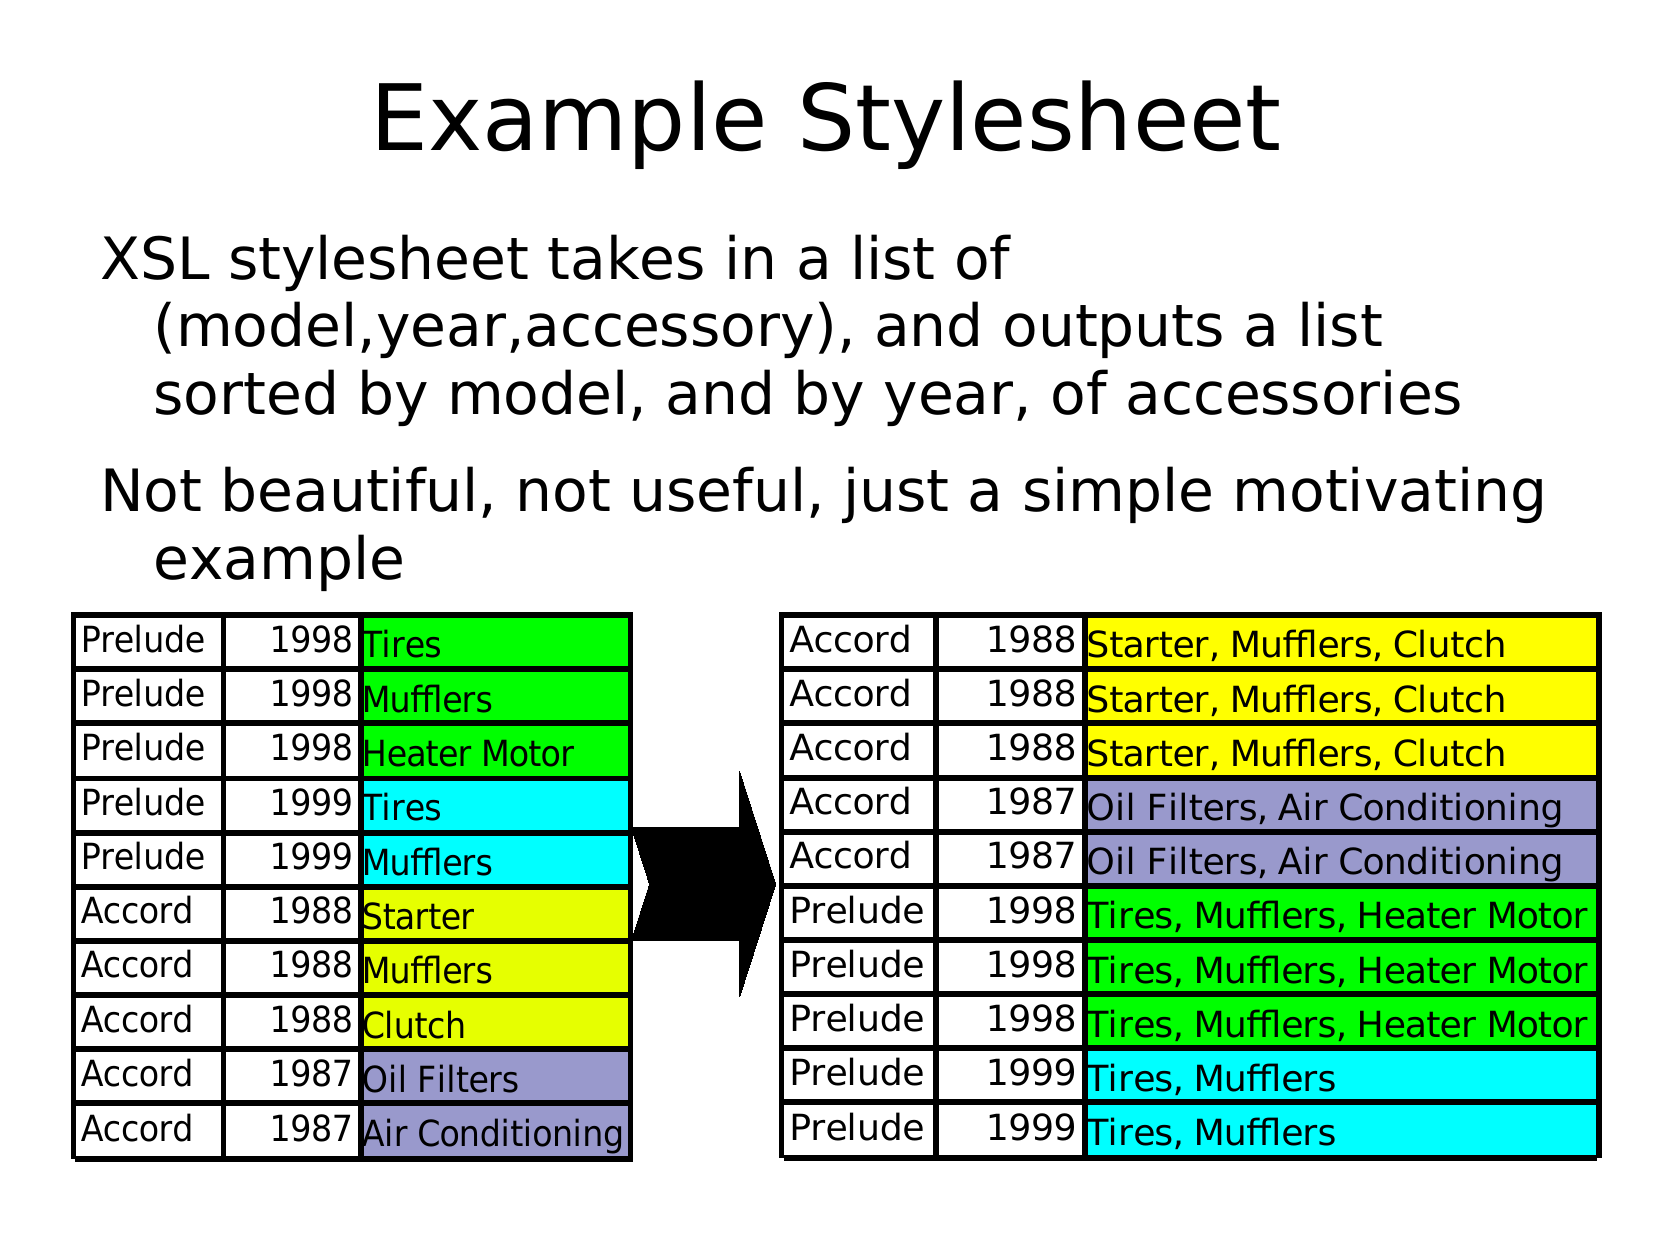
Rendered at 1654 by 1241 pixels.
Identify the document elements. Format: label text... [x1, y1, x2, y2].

text_box [631, 771, 776, 997]
chart [772, 515, 1654, 1162]
text_box [862, 300, 1613, 515]
list XSL stylesheet takes in a list of (model,year,accessory), and outputs a list sorted by model, and by year, of accessories Not beautiful, not useful, just a simple motivating example [82, 225, 1571, 601]
title Example Stylesheet [82, 49, 1571, 188]
chart [69, 609, 635, 1163]
